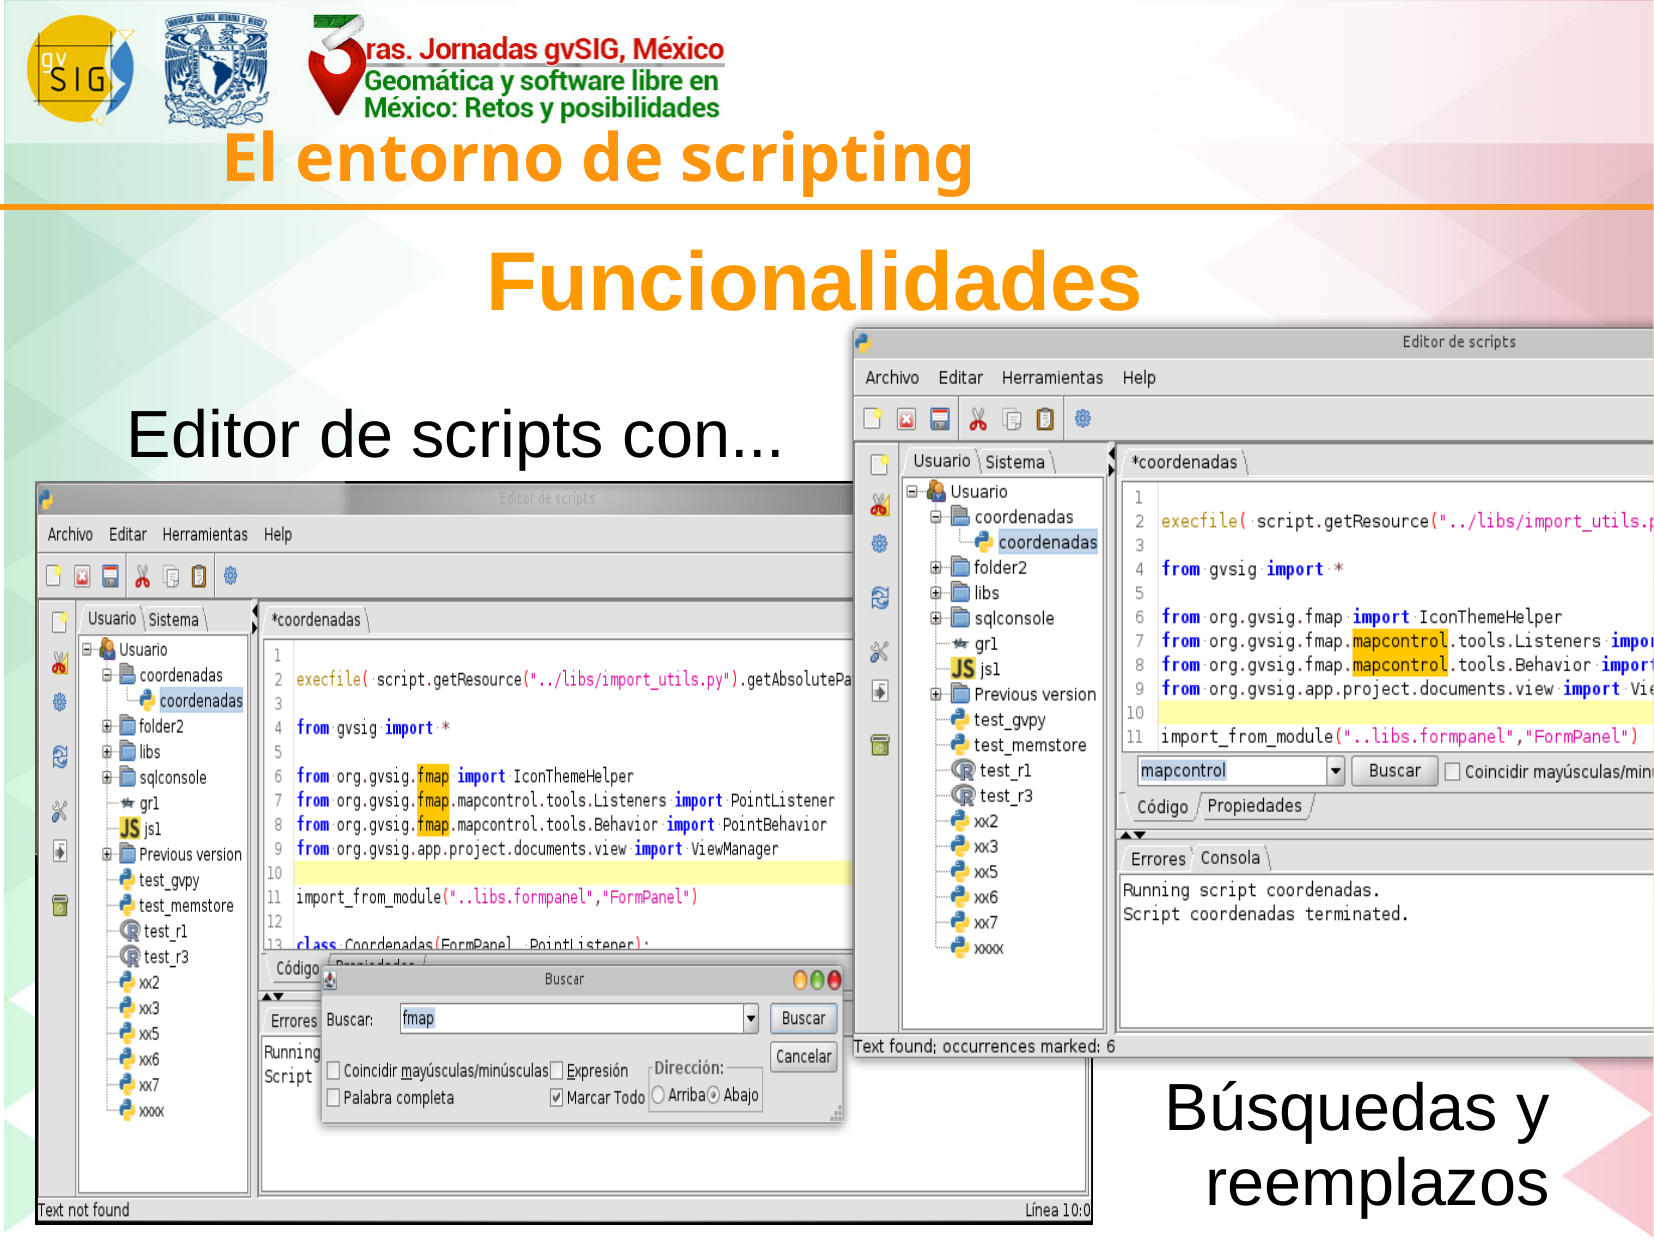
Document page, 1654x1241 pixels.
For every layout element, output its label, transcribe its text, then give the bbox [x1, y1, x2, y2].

text_box Editor de scripts con... Búsquedas y reemplazos [112, 389, 1565, 1227]
text_box Funcionalidades [23, 228, 1607, 337]
picture [4, 210, 1654, 1240]
title El entorno de scripting [0, 0, 1654, 207]
